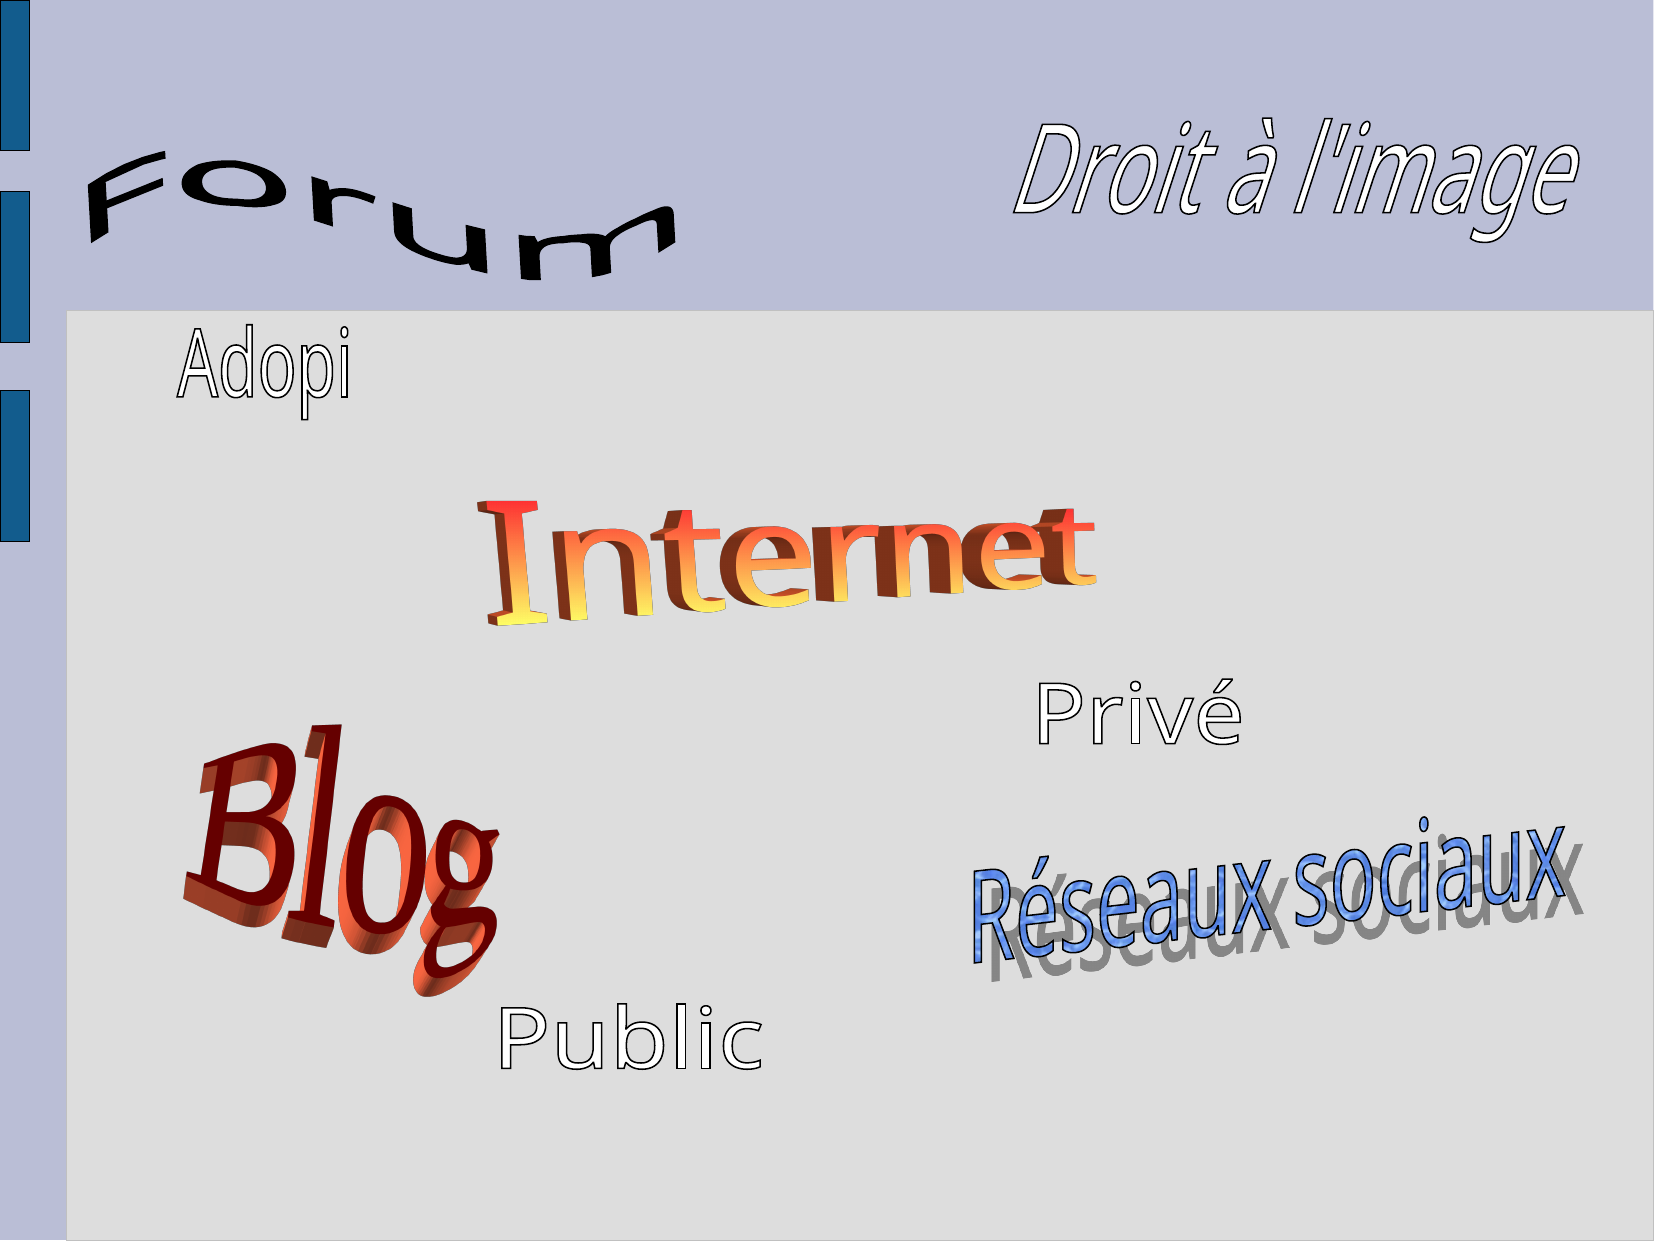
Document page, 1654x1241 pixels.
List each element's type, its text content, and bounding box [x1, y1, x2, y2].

text_box Réseaux sociaux [1019, 885, 1055, 957]
text_box Forum [88, 151, 165, 242]
text_box Adopi [221, 324, 253, 398]
text_box Public [501, 1007, 546, 1069]
text_box Public [676, 1003, 686, 1069]
text_box Public [700, 1005, 711, 1016]
text_box Droit à l'image [1072, 145, 1121, 213]
text_box Réseaux sociaux [1420, 842, 1428, 912]
text_box Forum [182, 161, 286, 207]
text_box Adopi [302, 345, 333, 420]
text_box Droit à l'image [1180, 131, 1218, 215]
text_box Adopi [177, 328, 219, 397]
text_box Droit à l'image [1154, 146, 1184, 213]
text_box Privé [1198, 697, 1241, 745]
text_box Réseaux sociaux [1380, 844, 1412, 916]
text_box Droit à l'image [1333, 124, 1351, 157]
text_box Public [558, 1022, 602, 1070]
text_box Privé [1039, 683, 1082, 744]
text_box Droit à l'image [1533, 145, 1579, 215]
text_box Privé [1130, 681, 1141, 691]
text_box Droit à l'image [1432, 145, 1482, 215]
text_box Droit à l'image [1294, 118, 1333, 213]
text_box Adopi [261, 345, 294, 398]
text_box Public [617, 1003, 664, 1070]
text_box Réseaux sociaux [1062, 880, 1093, 953]
text_box Réseaux sociaux [1100, 876, 1136, 948]
text_box Réseaux sociaux [1143, 871, 1178, 944]
text_box Droit à l'image [1333, 146, 1363, 213]
text_box Forum [393, 203, 487, 273]
text_box Privé [1093, 697, 1123, 744]
text_box Public [701, 1022, 711, 1069]
text_box Réseaux sociaux [1296, 854, 1327, 927]
text_box Droit à l'image [1013, 124, 1080, 213]
text_box Privé [1213, 679, 1233, 693]
text_box Réseaux sociaux [974, 869, 1014, 963]
text_box Droit à l'image [1354, 145, 1436, 213]
text_box Réseaux sociaux [1483, 831, 1519, 905]
text_box Public [723, 1022, 762, 1070]
text_box Forum [312, 177, 375, 226]
text_box Droit à l'image [1227, 145, 1277, 215]
text_box Réseaux sociaux [1232, 860, 1271, 934]
text_box Forum [519, 207, 675, 280]
text_box Privé [1131, 698, 1140, 744]
text_box Réseaux sociaux [1032, 856, 1049, 879]
text_box Réseaux sociaux [1333, 849, 1373, 921]
text_box Privé [1147, 698, 1194, 744]
text_box Droit à l'image [1109, 145, 1158, 215]
text_box Adopi [341, 345, 348, 397]
text_box Réseaux sociaux [1526, 826, 1565, 900]
text_box Droit à l'image [1470, 145, 1537, 243]
text_box Réseaux sociaux [1189, 865, 1225, 938]
text_box Réseaux sociaux [1437, 837, 1472, 910]
